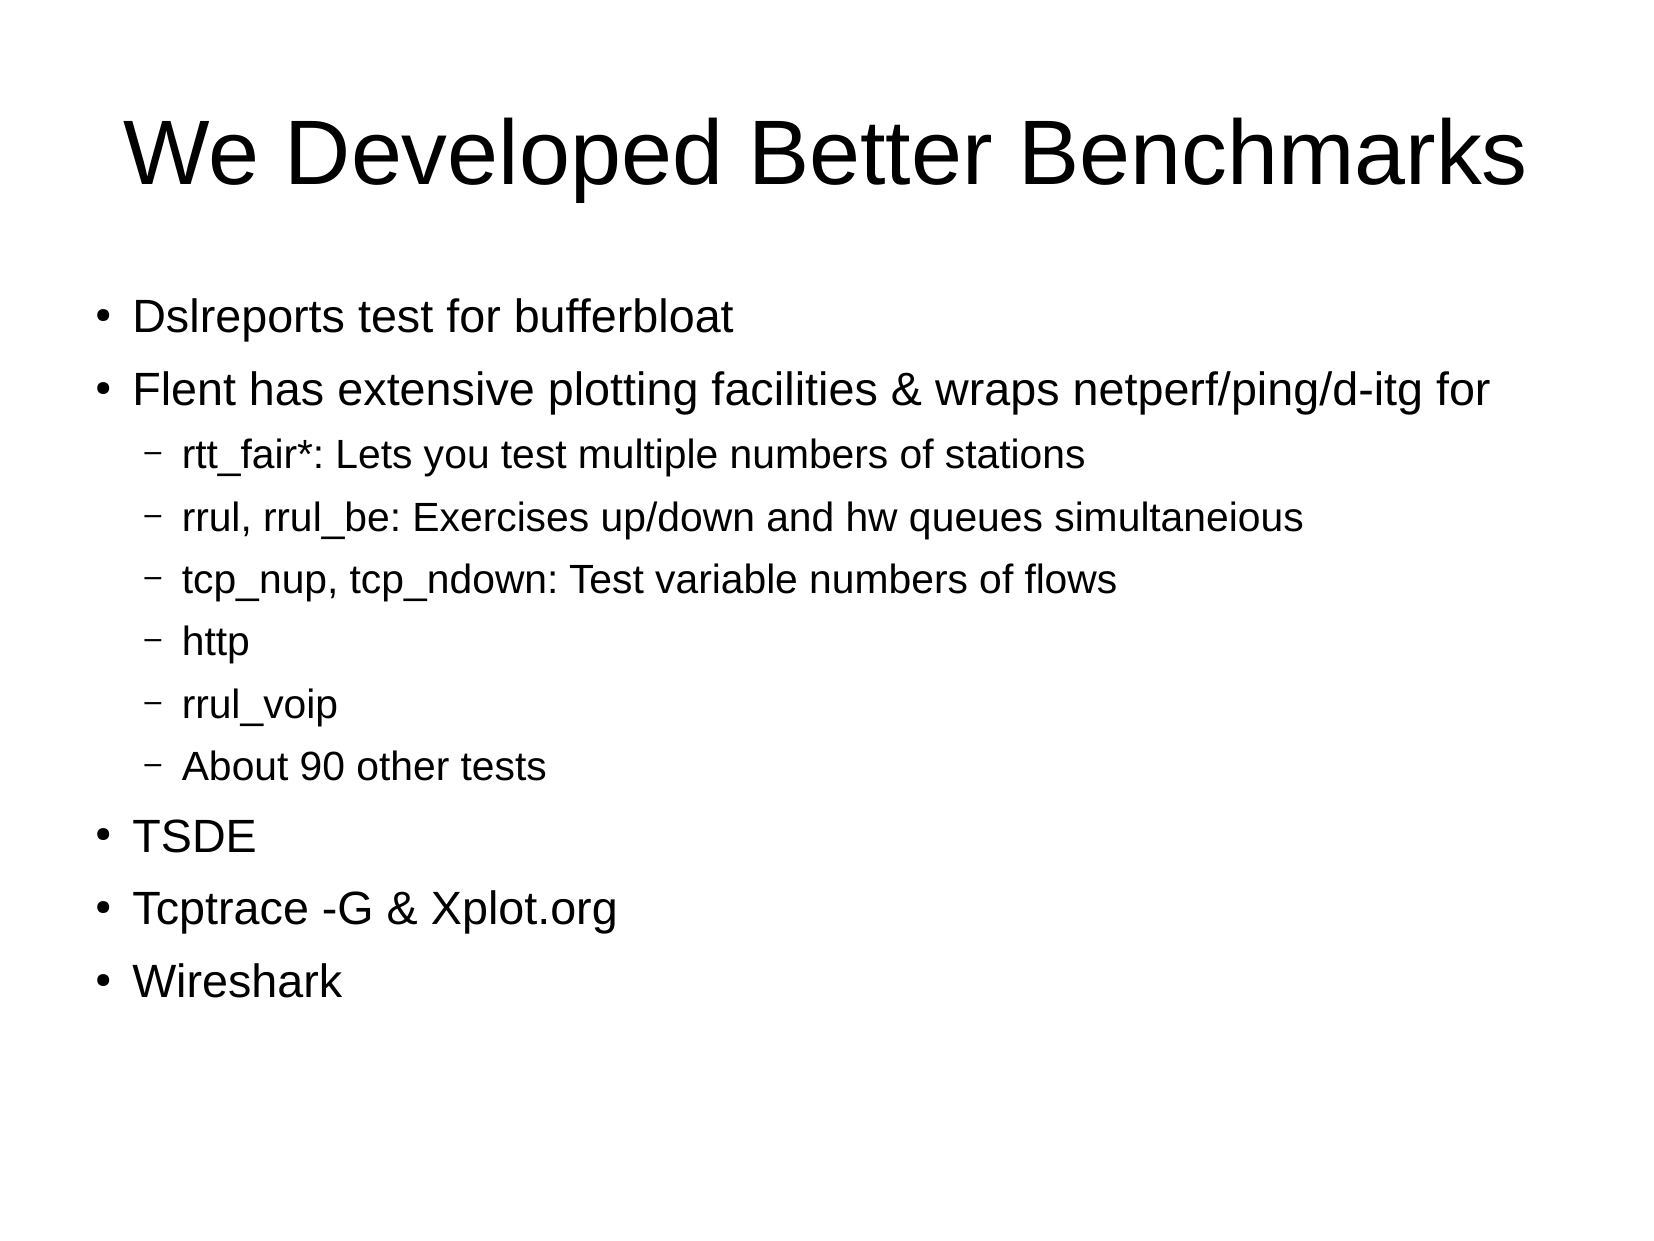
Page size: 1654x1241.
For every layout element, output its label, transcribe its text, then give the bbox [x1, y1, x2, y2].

list Dslreports test for bufferbloat Flent has extensive plotting facilities & wraps netperf/ping/d-itg for rtt_fair*: Lets you test multiple numbers of stations rrul, rrul_be: Exercises up/down and hw queues simultaneious tcp_nup, tcp_ndown: Test variable numbers of flows http rrul_voip About 90 other tests TSDE Tcptrace -G & Xplot.org Wireshark [82, 290, 1571, 1010]
title We Developed Better Benchmarks [82, 49, 1571, 257]
